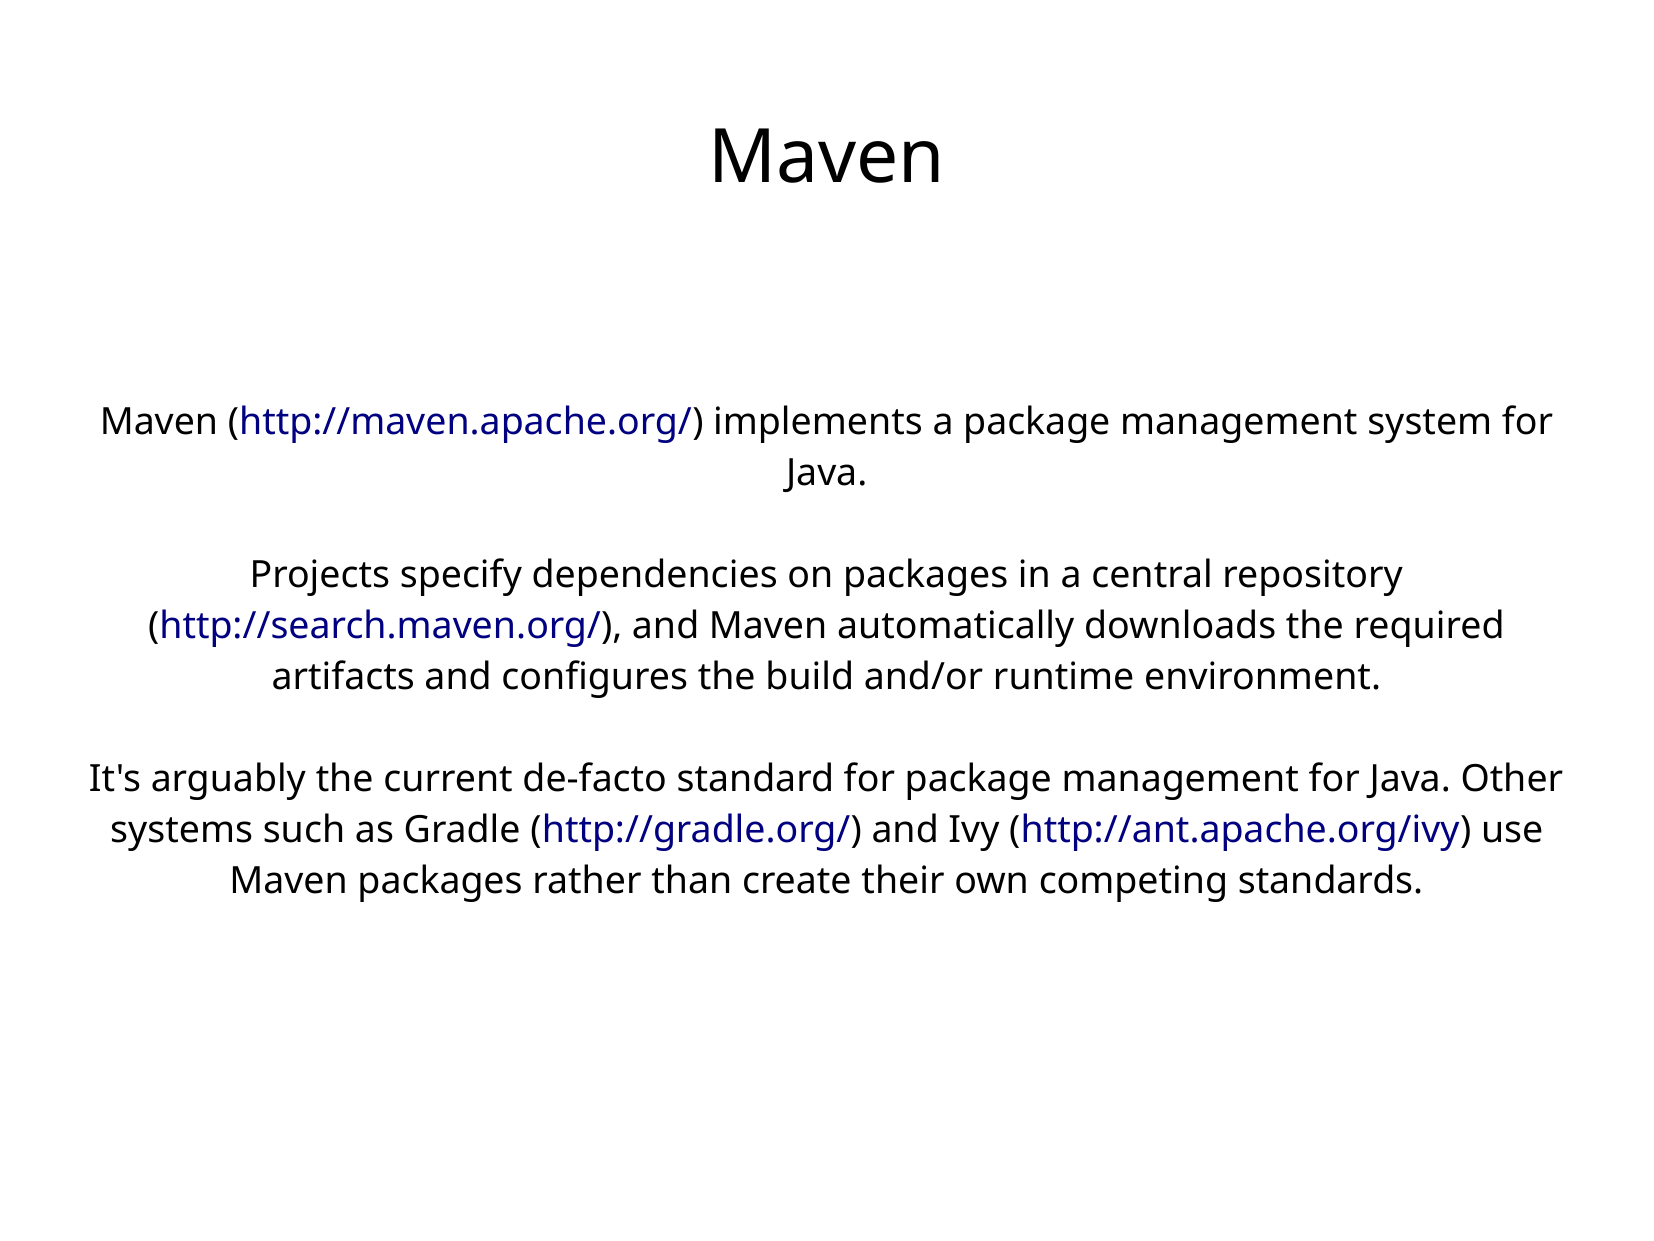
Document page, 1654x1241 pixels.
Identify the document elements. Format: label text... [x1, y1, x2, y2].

title Maven [82, 49, 1571, 257]
subtitle Maven (http://maven.apache.org/) implements a package management system for Java. Projects specify dependencies on packages in a central repository (http://search.maven.org/), and Maven automatically downloads the required artifacts and configures the build and/or runtime environment. It's arguably the current de-facto standard for package management for Java. Other systems such as Gradle (http://gradle.org/) and Ivy (http://ant.apache.org/ivy) use Maven packages rather than create their own competing standards. [82, 290, 1571, 1010]
